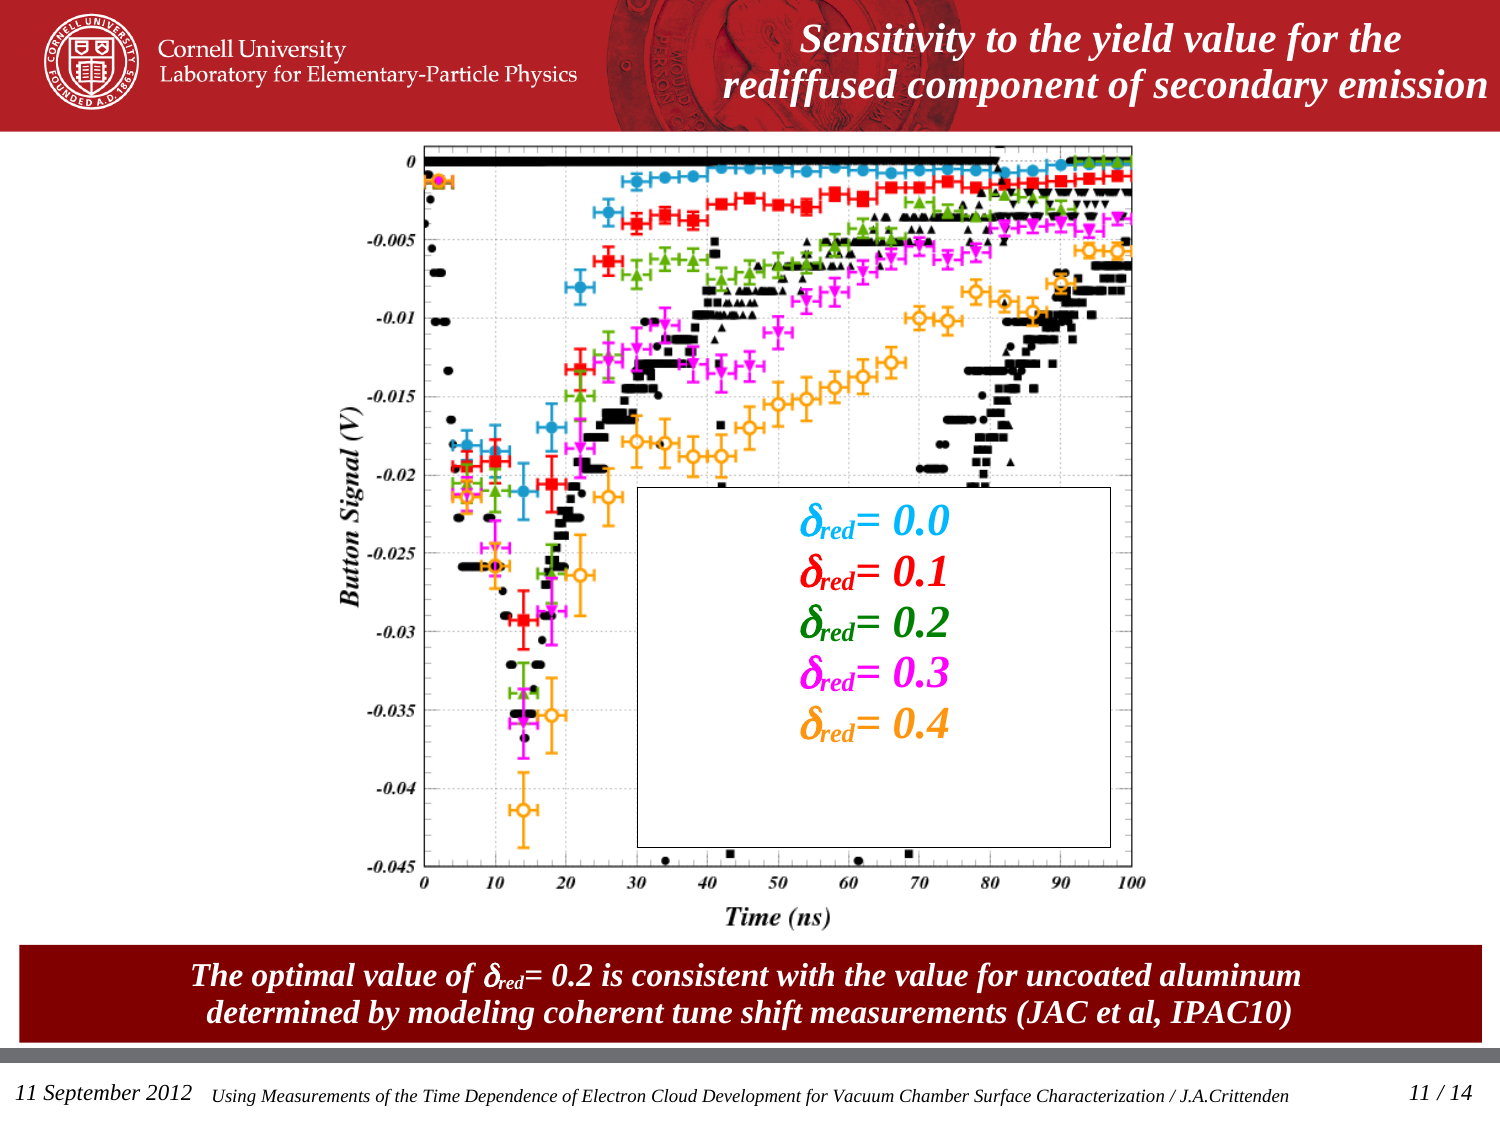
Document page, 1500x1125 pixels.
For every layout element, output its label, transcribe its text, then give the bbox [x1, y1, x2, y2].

text_box Sensitivity to the yield value for the rediffused component of secondary emission [712, 0, 1500, 136]
text_box dred= 0.0 dred= 0.1 dred= 0.2 dred= 0.3 dred= 0.4 [637, 487, 1111, 848]
picture [334, 142, 1151, 938]
picture [0, 0, 712, 132]
text_box The optimal value of dred= 0.2 is consistent with the value for uncoated aluminum determined by modeling coherent tune shift measurements (JAC et al, IPAC10) [19, 944, 1482, 1043]
